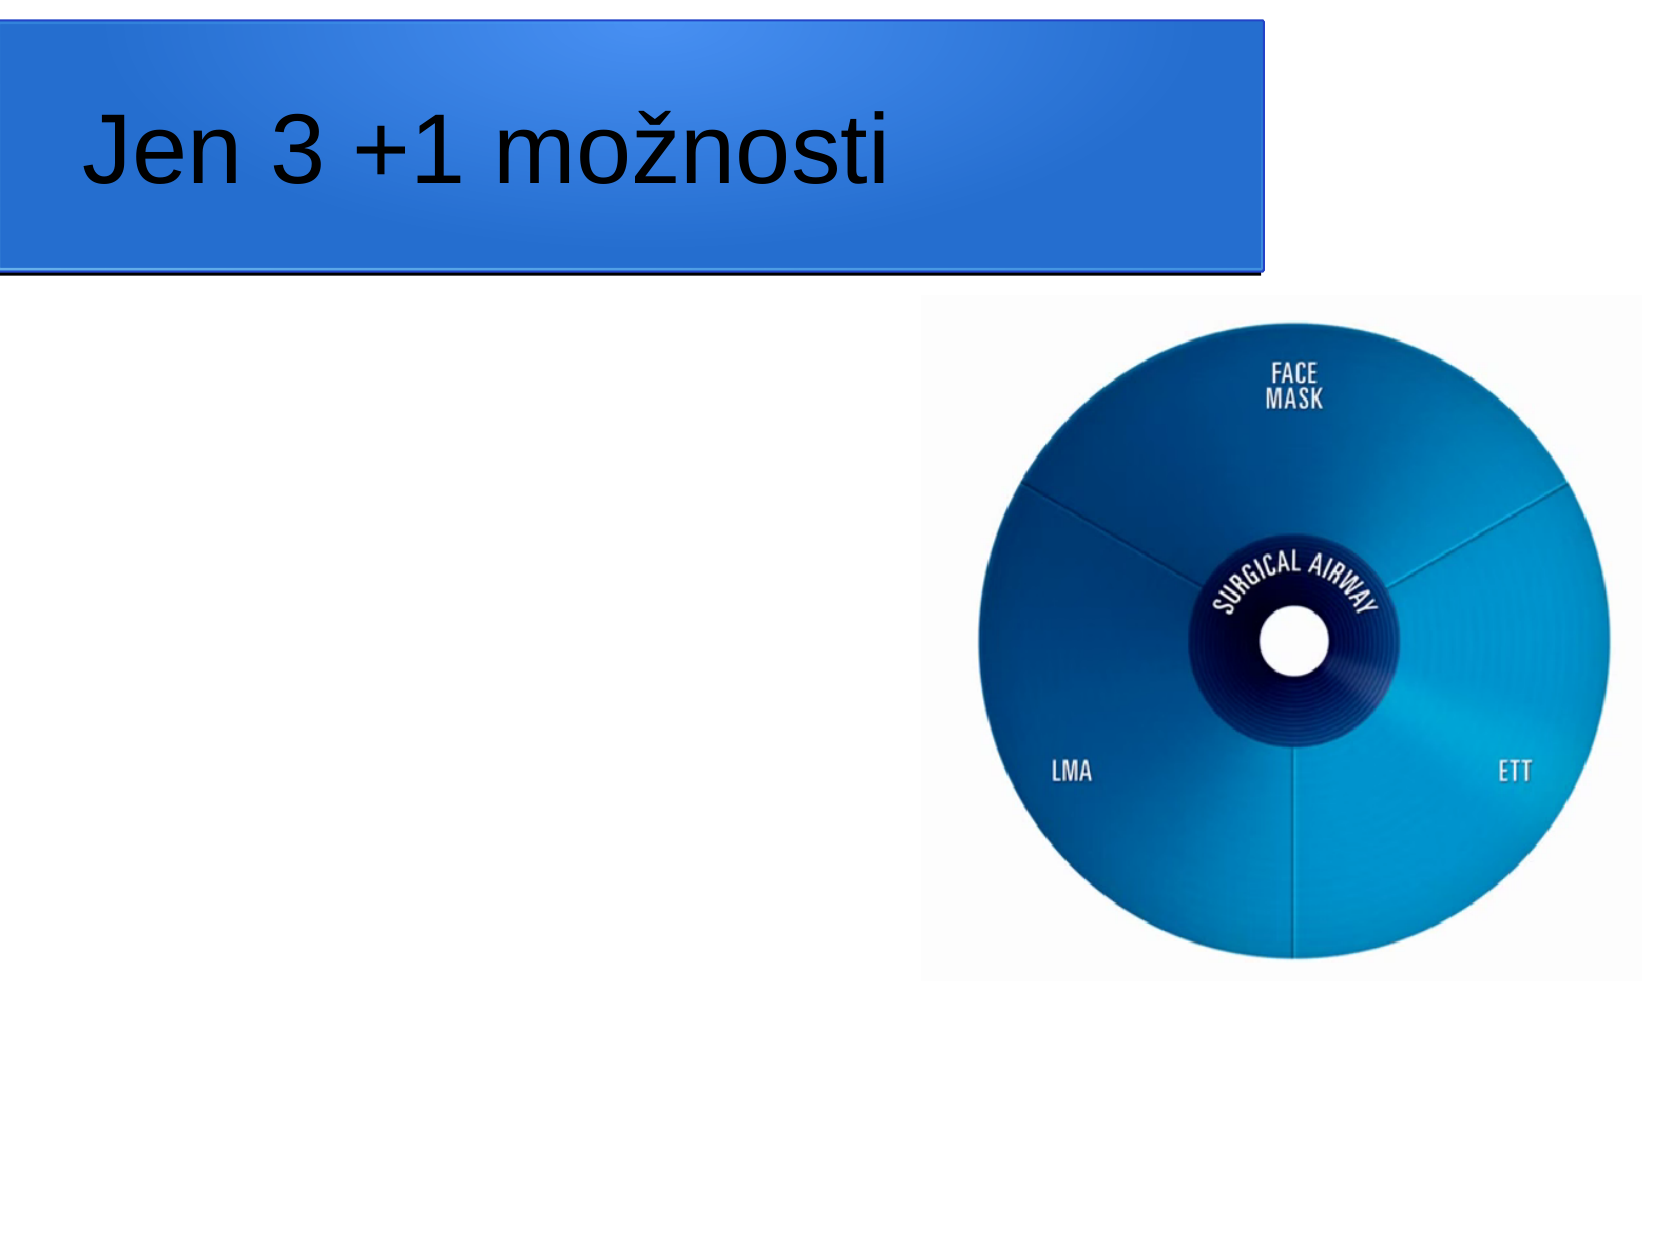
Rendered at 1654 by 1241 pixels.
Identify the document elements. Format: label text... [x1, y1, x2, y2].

picture [921, 295, 1642, 981]
title Jen 3 +1 možnosti [82, 47, 1235, 252]
